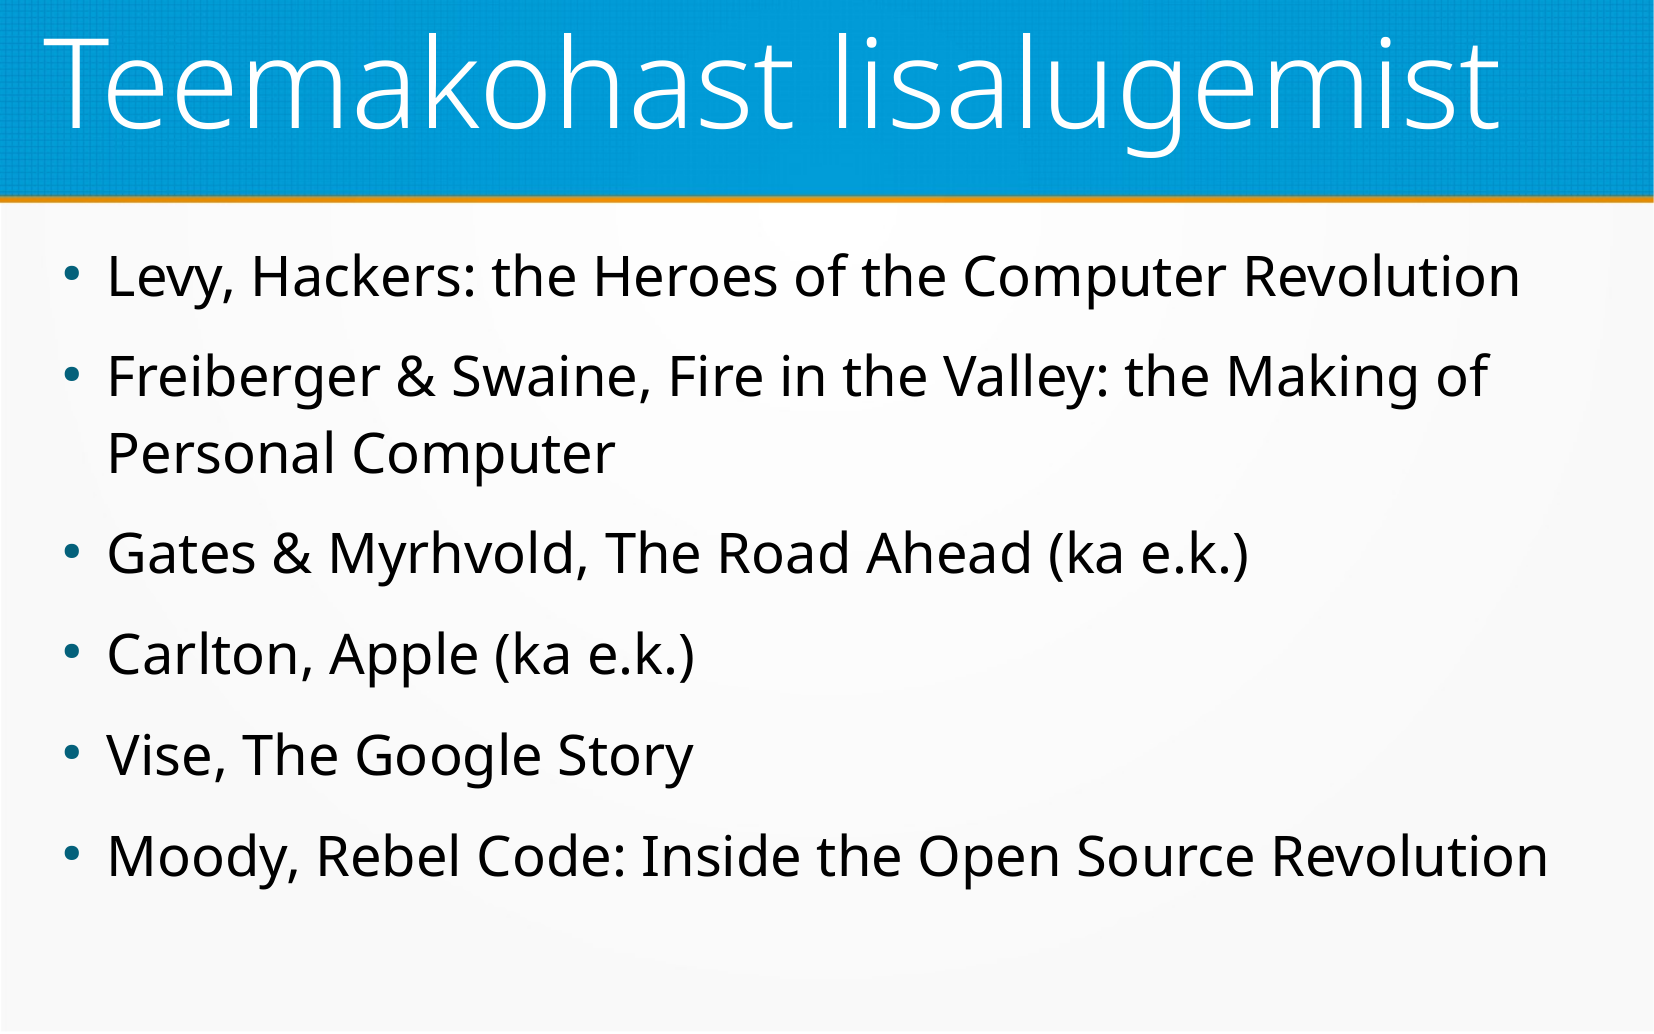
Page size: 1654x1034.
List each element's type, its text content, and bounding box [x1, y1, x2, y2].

title Teemakohast lisalugemist [43, 0, 1619, 166]
picture [0, 195, 1654, 1034]
list Levy, Hackers: the Heroes of the Computer Revolution Freiberger & Swaine, Fire in the Valley: the Making of Personal Computer Gates & Myrhvold, The Road Ahead (ka e.k.) Carlton, Apple (ka e.k.) Vise, The Google Story Moody, Rebel Code: Inside the Open Source Revolution [47, 236, 1607, 1002]
